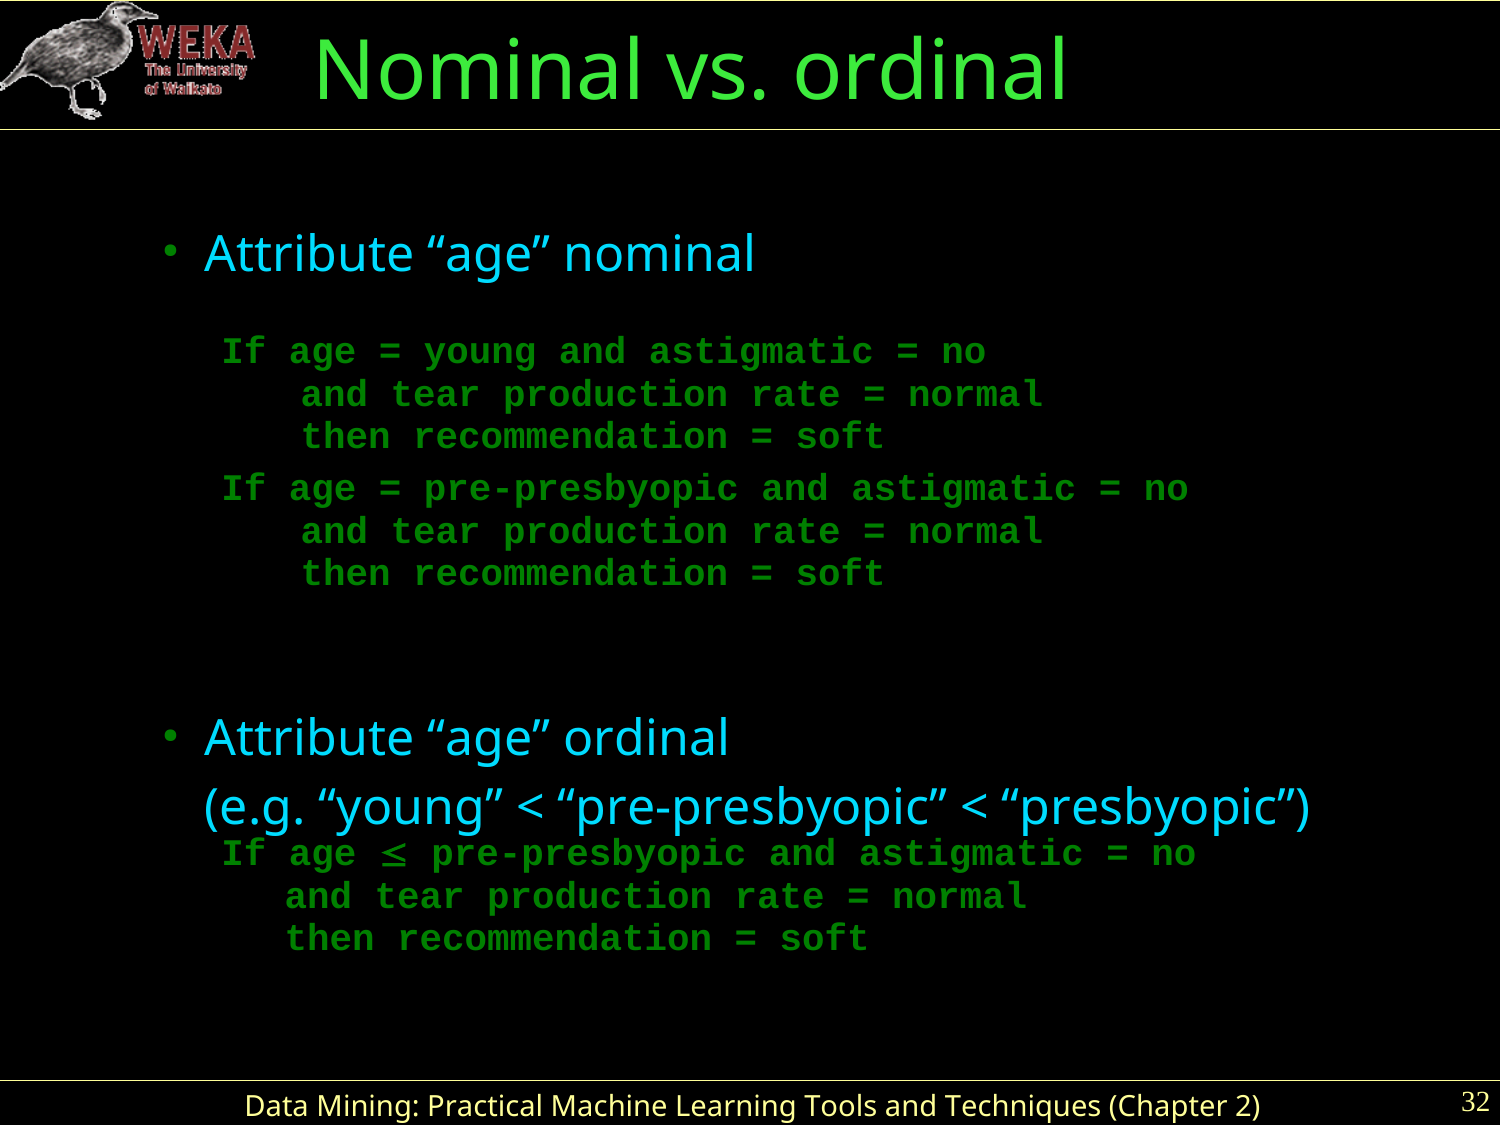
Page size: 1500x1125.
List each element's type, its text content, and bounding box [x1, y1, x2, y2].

text_box If age  pre-presbyopic and astigmatic = no and tear production rate = normal then recommendation = soft [206, 826, 1245, 977]
picture [0, 1, 266, 129]
text_box Attribute “age” nominal Attribute “age” ordinal (e.g. “young” < “pre-presbyopic” < “presbyopic”) [147, 210, 1386, 886]
text_box If age = young and astigmatic = no and tear production rate = normal then recommendation = soft If age = pre-presbyopic and astigmatic = no and tear production rate = normal then recommendation = soft [206, 324, 1245, 620]
title Nominal vs. ordinal [297, 0, 1500, 148]
